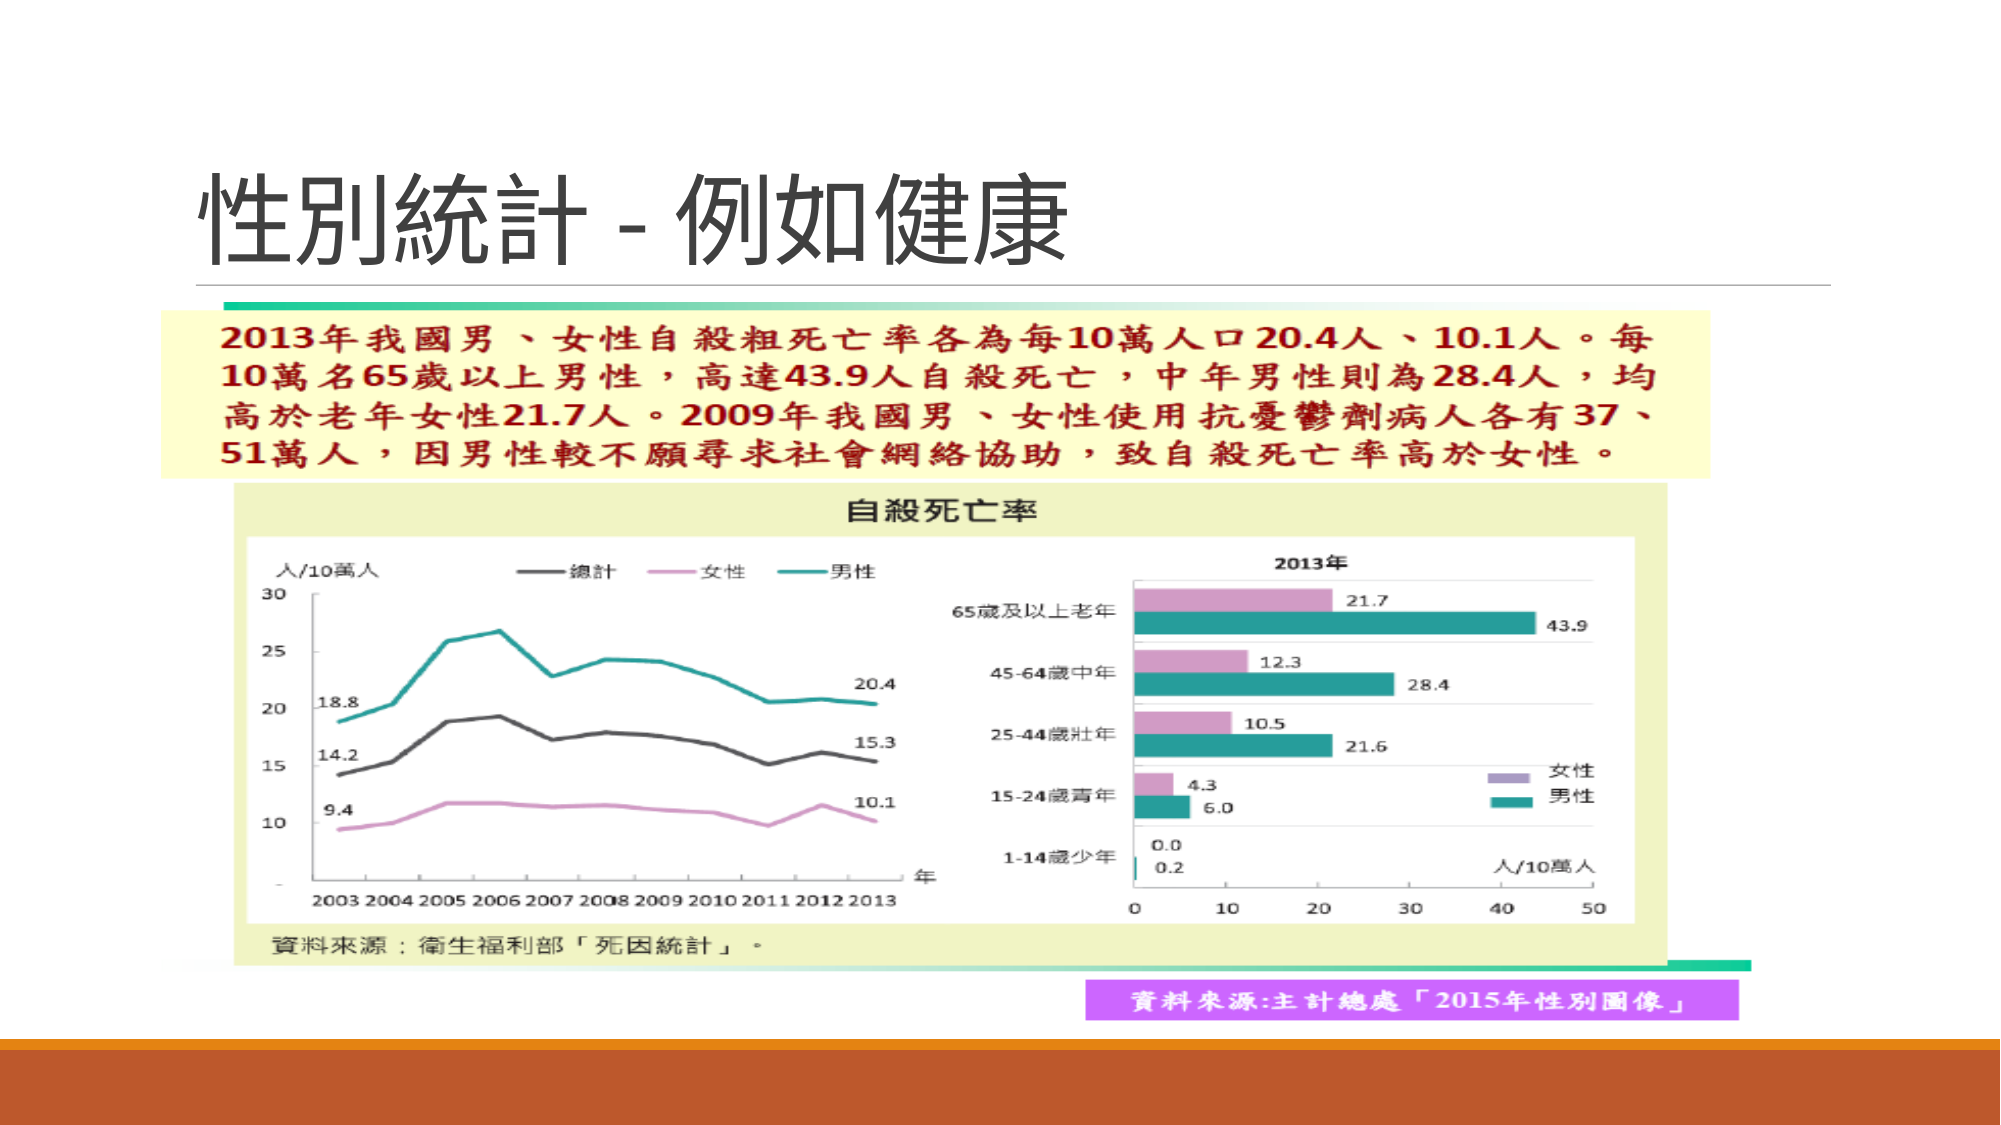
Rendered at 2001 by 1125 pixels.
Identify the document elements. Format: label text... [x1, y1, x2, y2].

picture [161, 302, 1760, 1036]
title 性別統計-例如健康 [180, 47, 1830, 285]
